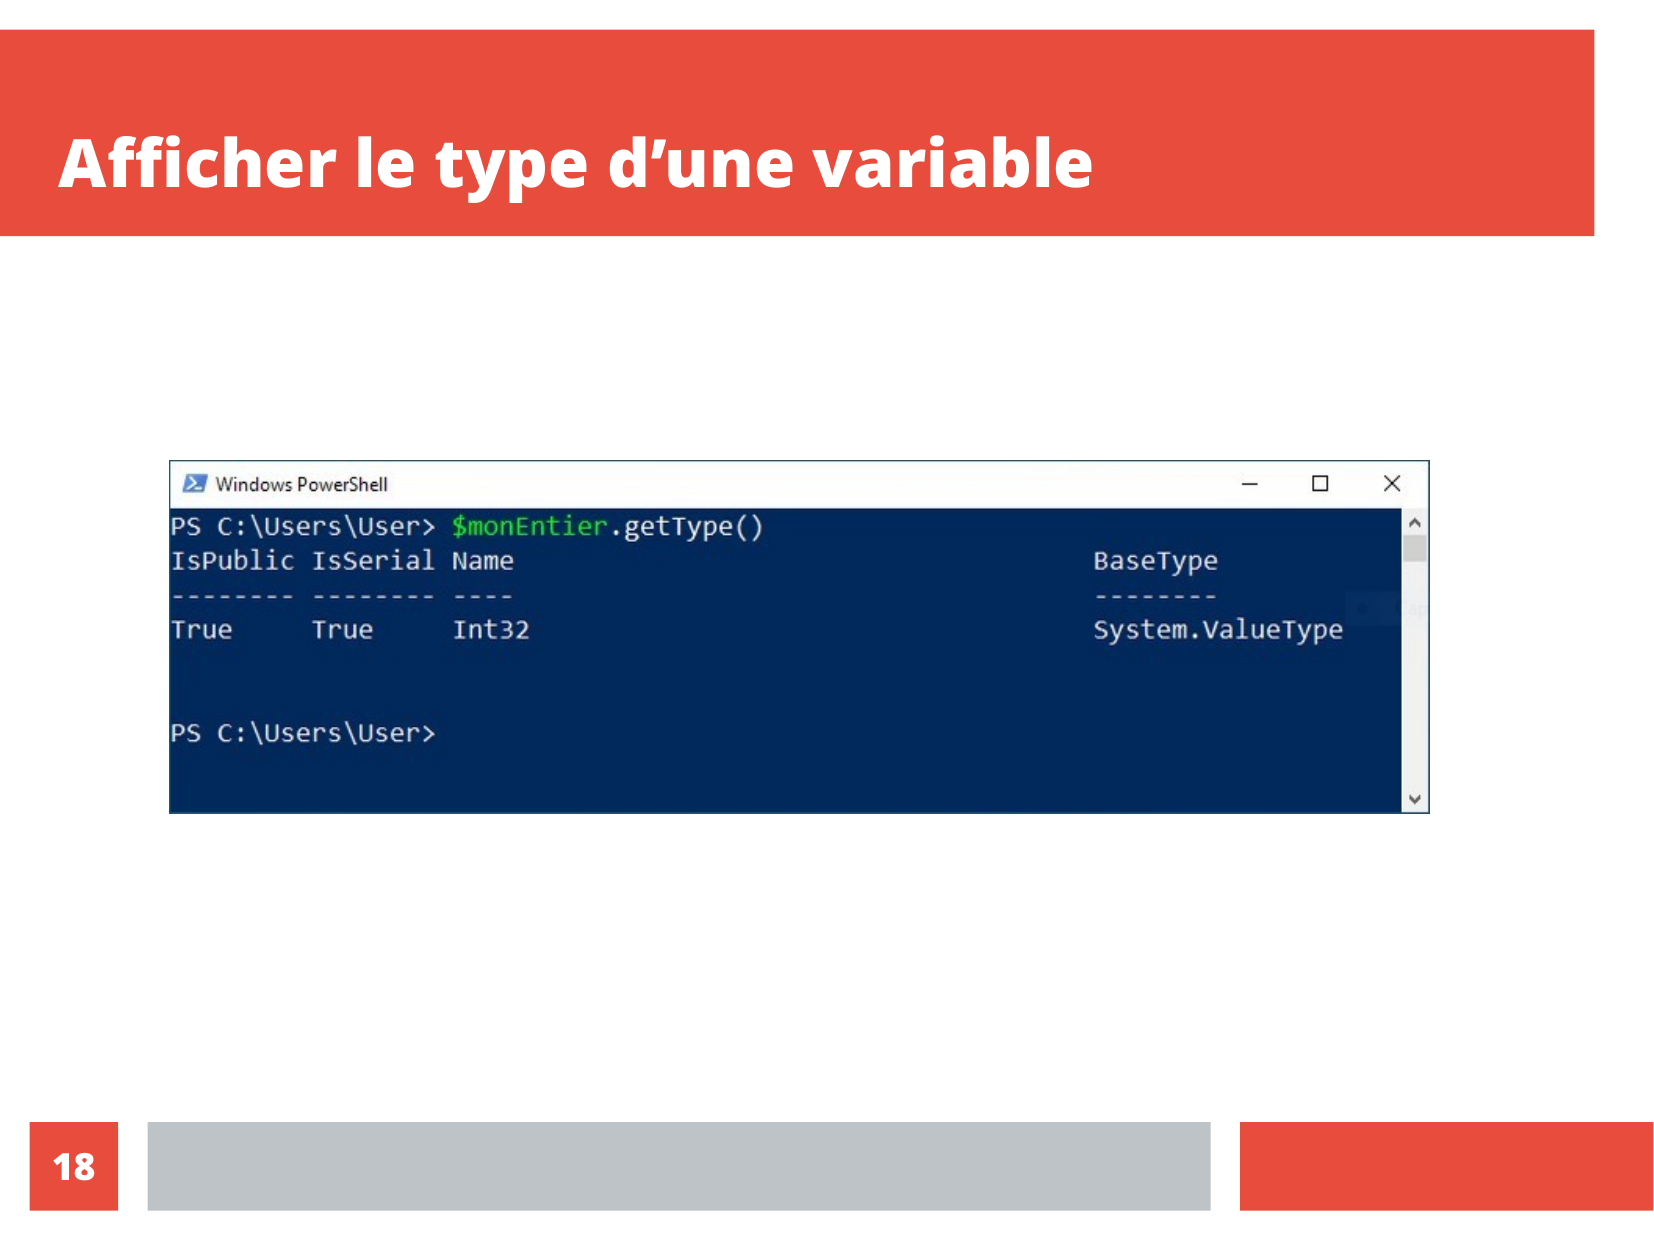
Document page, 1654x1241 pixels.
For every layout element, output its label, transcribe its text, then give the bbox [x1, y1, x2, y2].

picture [169, 460, 1430, 814]
title Afficher le type d’une variable [59, 59, 1595, 207]
